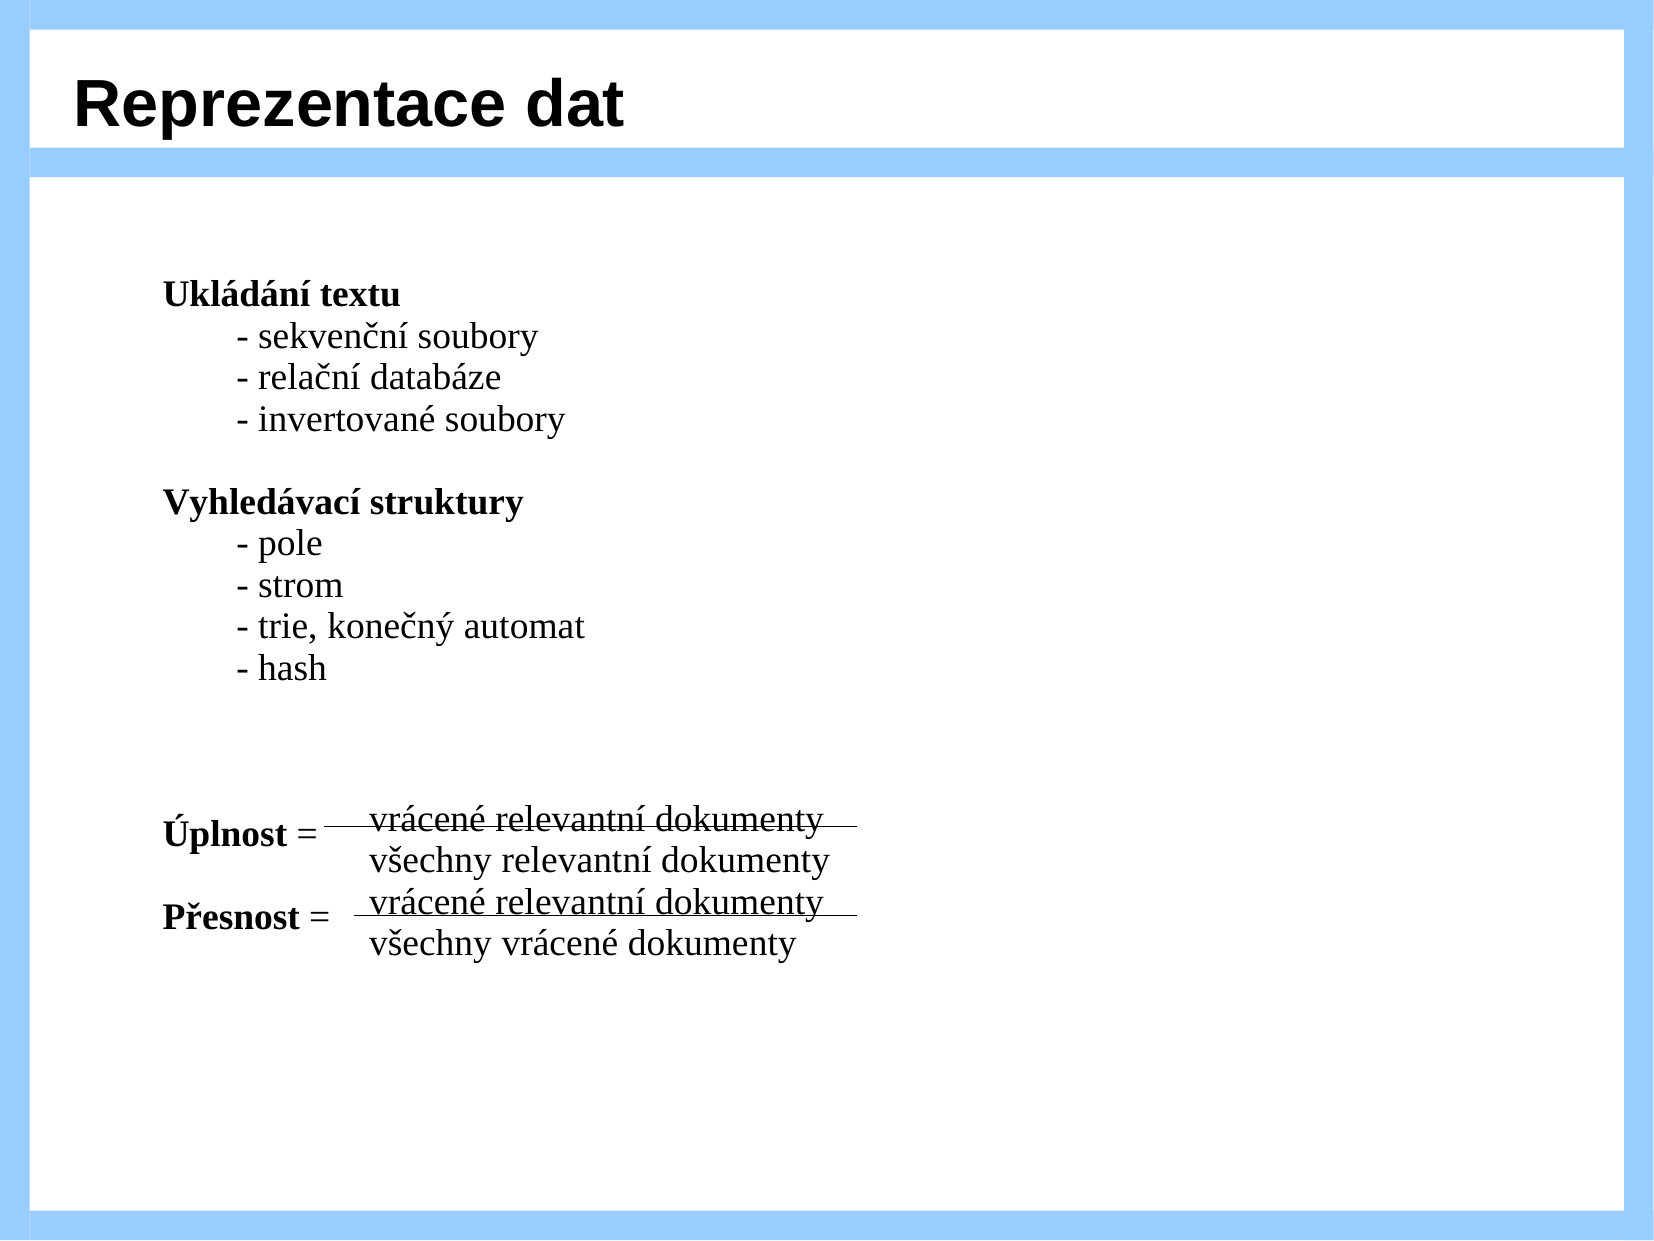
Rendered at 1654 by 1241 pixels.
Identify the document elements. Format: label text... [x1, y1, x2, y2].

text_box Reprezentace dat [59, 58, 1152, 148]
text_box vrácené relevantní dokumenty všechny relevantní dokumenty vrácené relevantní dokumenty všechny vrácené dokumenty [354, 790, 857, 826]
text_box vrácené relevantní dokumenty všechny relevantní dokumenty vrácené relevantní dokumenty všechny vrácené dokumenty [354, 916, 857, 1004]
text_box Ukládání textu - sekvenční soubory - relační databáze - invertované soubory Vyhledávací struktury - pole - strom - trie, konečný automat - hash [147, 265, 1034, 706]
text_box Úplnost = Přesnost = [147, 805, 355, 1034]
text_box vrácené relevantní dokumenty všechny relevantní dokumenty vrácené relevantní dokumenty všechny vrácené dokumenty [354, 827, 857, 915]
